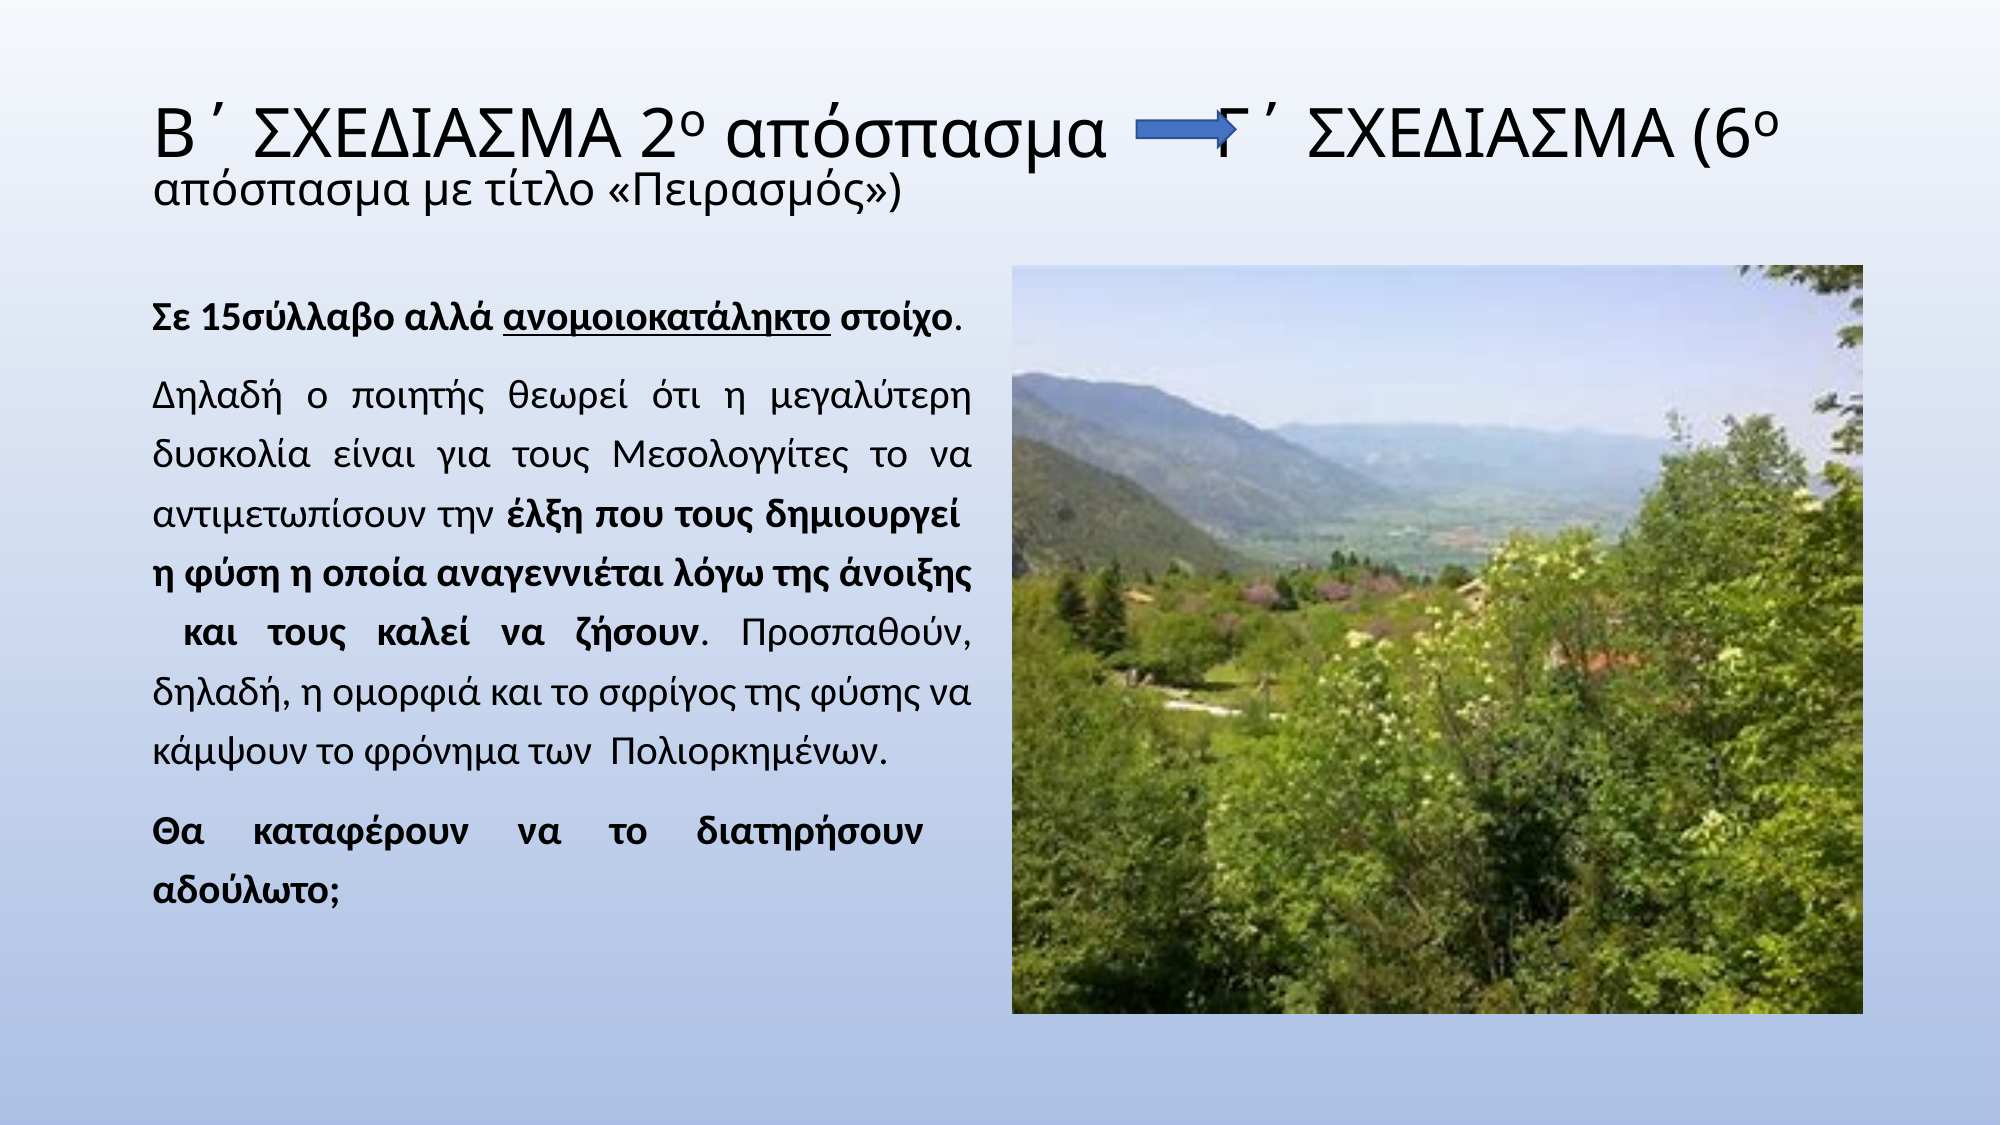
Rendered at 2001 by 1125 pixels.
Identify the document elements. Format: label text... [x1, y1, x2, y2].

title Β΄ ΣΧΕΔΙΑΣΜΑ 2ο απόσπασμα Γ΄ ΣΧΕΔΙΑΣΜΑ (6ο απόσπασμα με τίτλο «Πειρασμός») [137, 59, 1863, 278]
text_box [1136, 111, 1236, 147]
picture [1012, 266, 1863, 1014]
list Σε 15σύλλαβο αλλά ανομοιοκατάληκτο στοίχο. Δηλαδή ο ποιητής θεωρεί ότι η μεγαλύτερη δυσκολία είναι για τους Μεσολογγίτες το να αντιμετωπίσουν την έλξη που τους δημιουργεί η φύση η οποία αναγεννιέται λόγω της άνοιξης και τους καλεί να ζήσουν. Προσπαθούν, δηλαδή, η ομορφιά και το σφρίγος της φύσης να κάμψουν το φρόνημα των Πολιορκημένων. Θα καταφέρουν να το διατηρήσουν αδούλωτο; [137, 299, 988, 1014]
